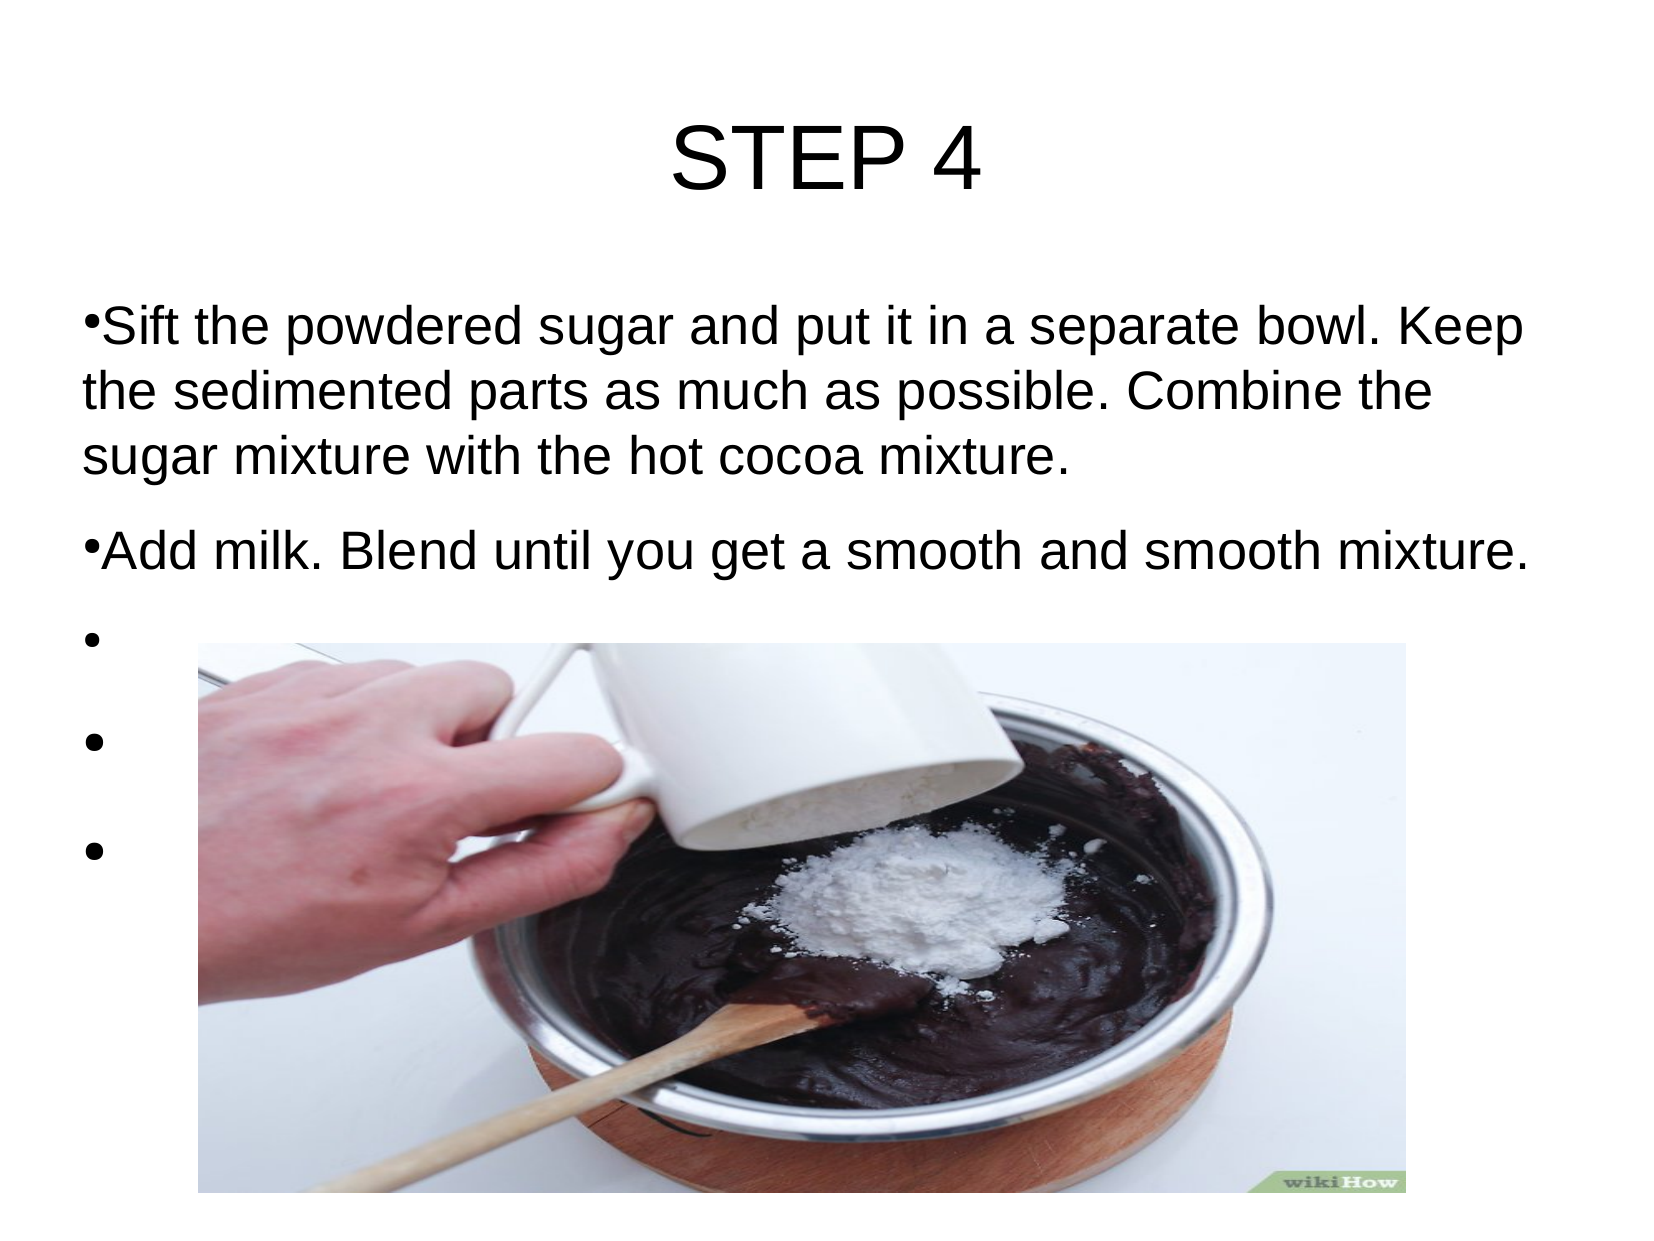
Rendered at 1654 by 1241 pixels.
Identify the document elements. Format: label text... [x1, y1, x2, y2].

list Sift the powdered sugar and put it in a separate bowl. Keep the sedimented parts as much as possible. Combine the sugar mixture with the hot cocoa mixture. Add milk. Blend until you get a smooth and smooth mixture. [82, 290, 1571, 1109]
picture [198, 643, 1406, 1193]
title STEP 4 [82, 49, 1571, 257]
